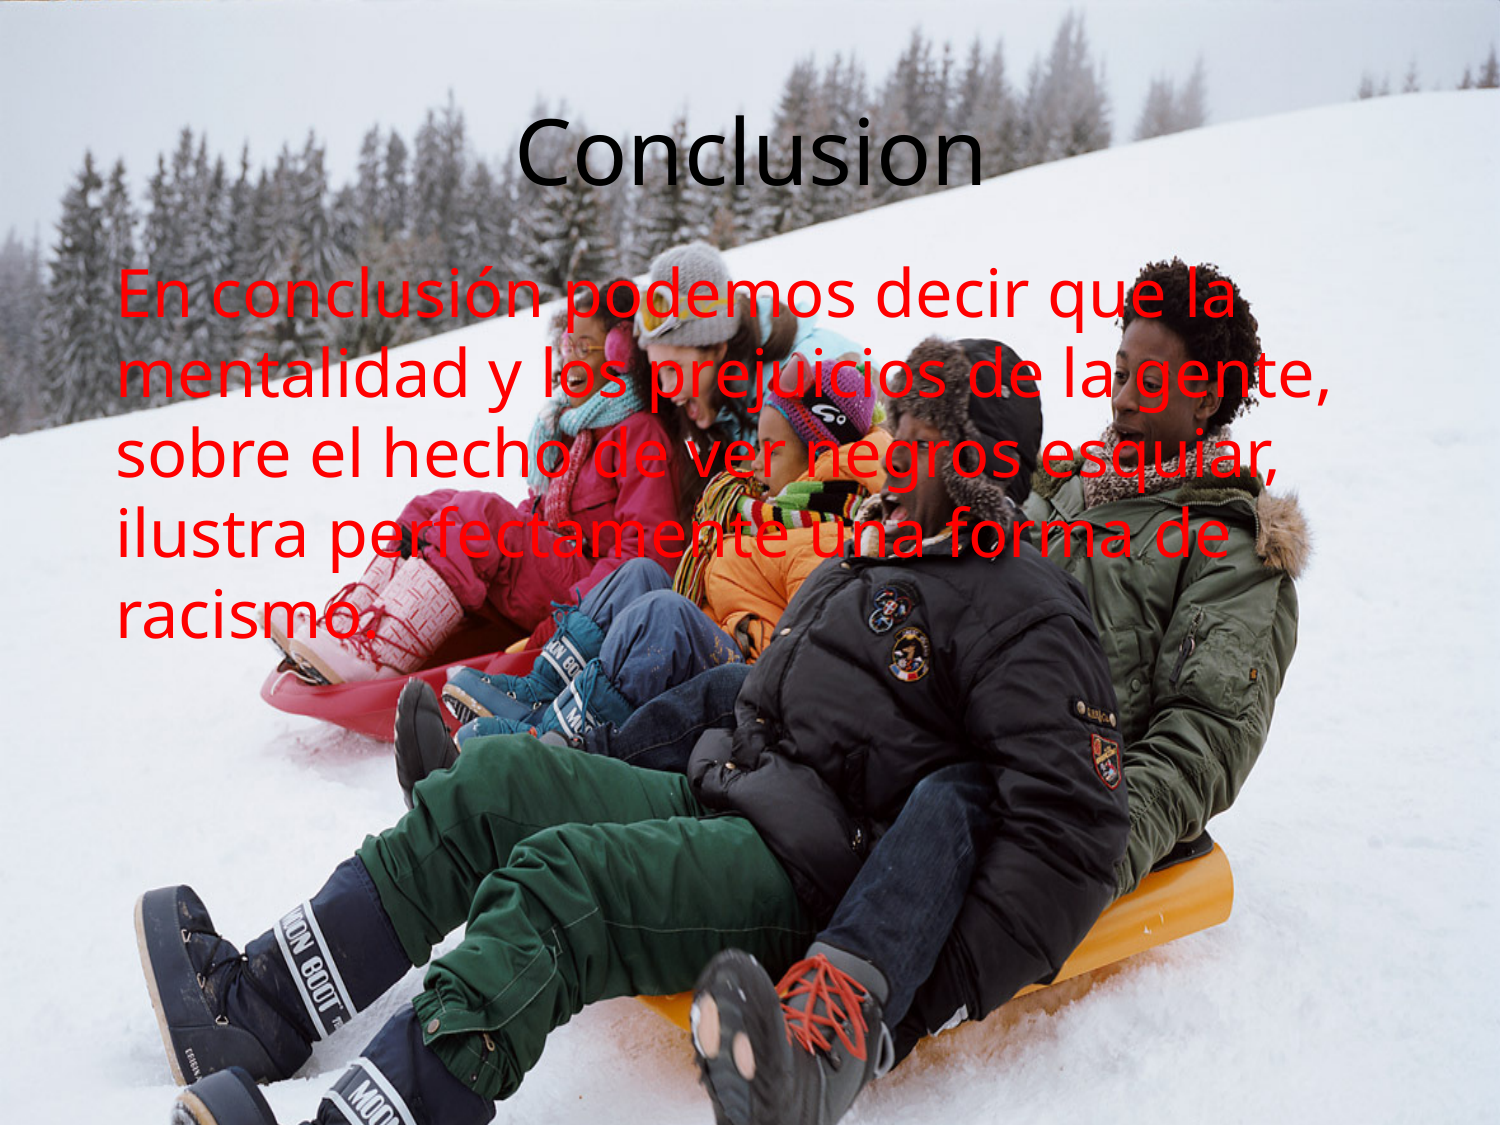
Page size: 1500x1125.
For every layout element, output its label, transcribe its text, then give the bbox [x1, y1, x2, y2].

list En conclusión podemos decir que la mentalidad y los prejuicios de la gente, sobre el hecho de ver negros esquiar, ilustra perfectamente una forma de racismo. [100, 243, 1451, 986]
picture [0, 0, 1500, 1125]
title Conclusion [76, 54, 1427, 243]
